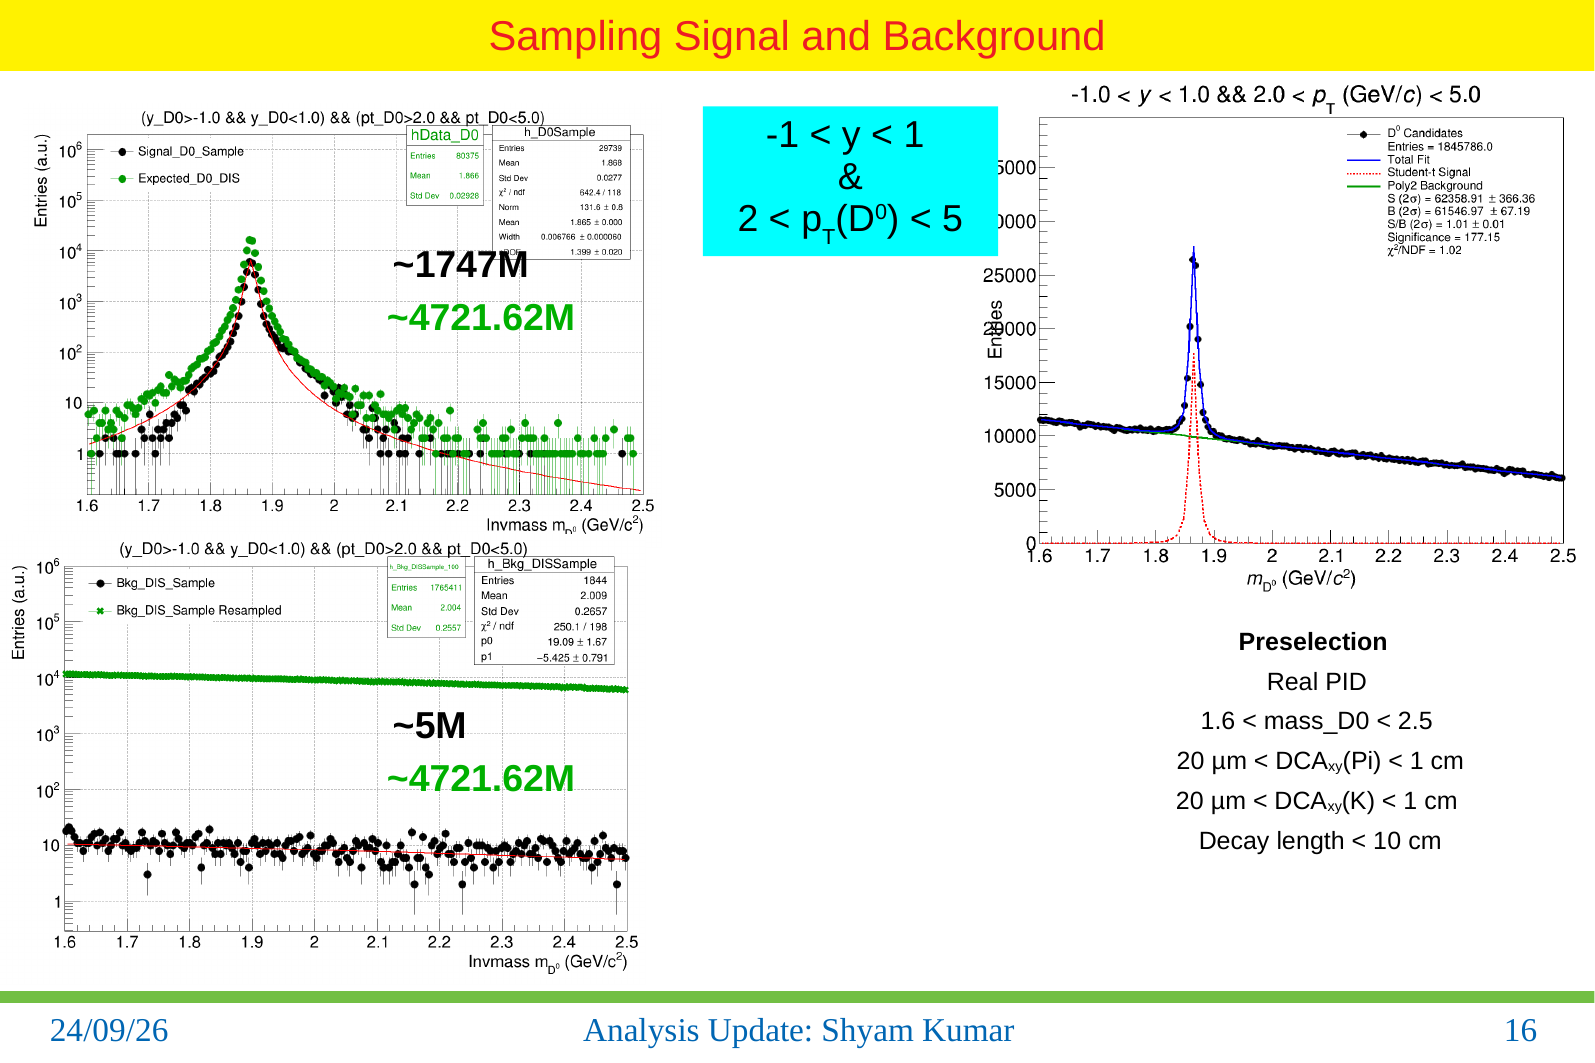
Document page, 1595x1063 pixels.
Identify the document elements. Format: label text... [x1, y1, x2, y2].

text_box ~5M [377, 696, 662, 754]
text_box -1 < y < 1 & 2 < pT(D0) < 5 [702, 106, 999, 257]
text_box ~4721.62M [372, 750, 656, 807]
text_box ~1747M [377, 236, 662, 294]
title Sampling Signal and Background [0, 0, 1595, 71]
text_box ~4721.62M [372, 289, 656, 347]
picture [0, 103, 662, 985]
text_box Preselection Real PID 1.6 < mass_D0 < 2.5 20 µm < DCAxy(Pi) < 1 cm 20 µm < DCAxy(K) < 1 cm Decay length < 10 cm [1122, 620, 1512, 951]
picture [956, 76, 1595, 596]
